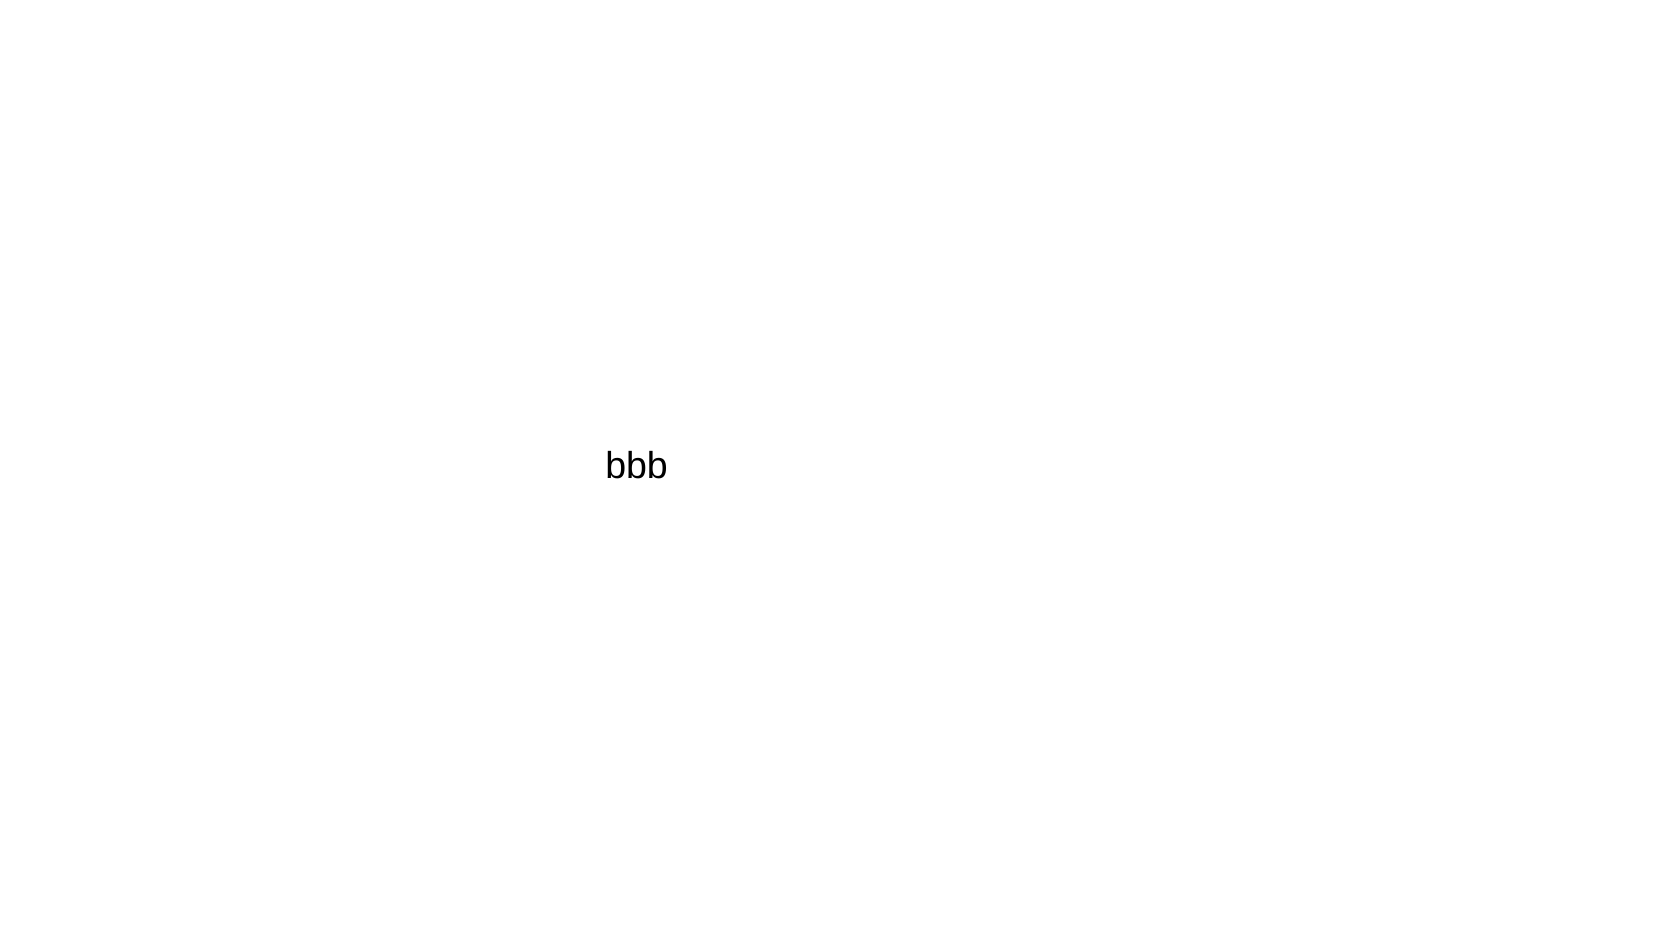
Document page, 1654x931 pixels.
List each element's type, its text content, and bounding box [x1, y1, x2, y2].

text_box bbb [590, 436, 1063, 494]
